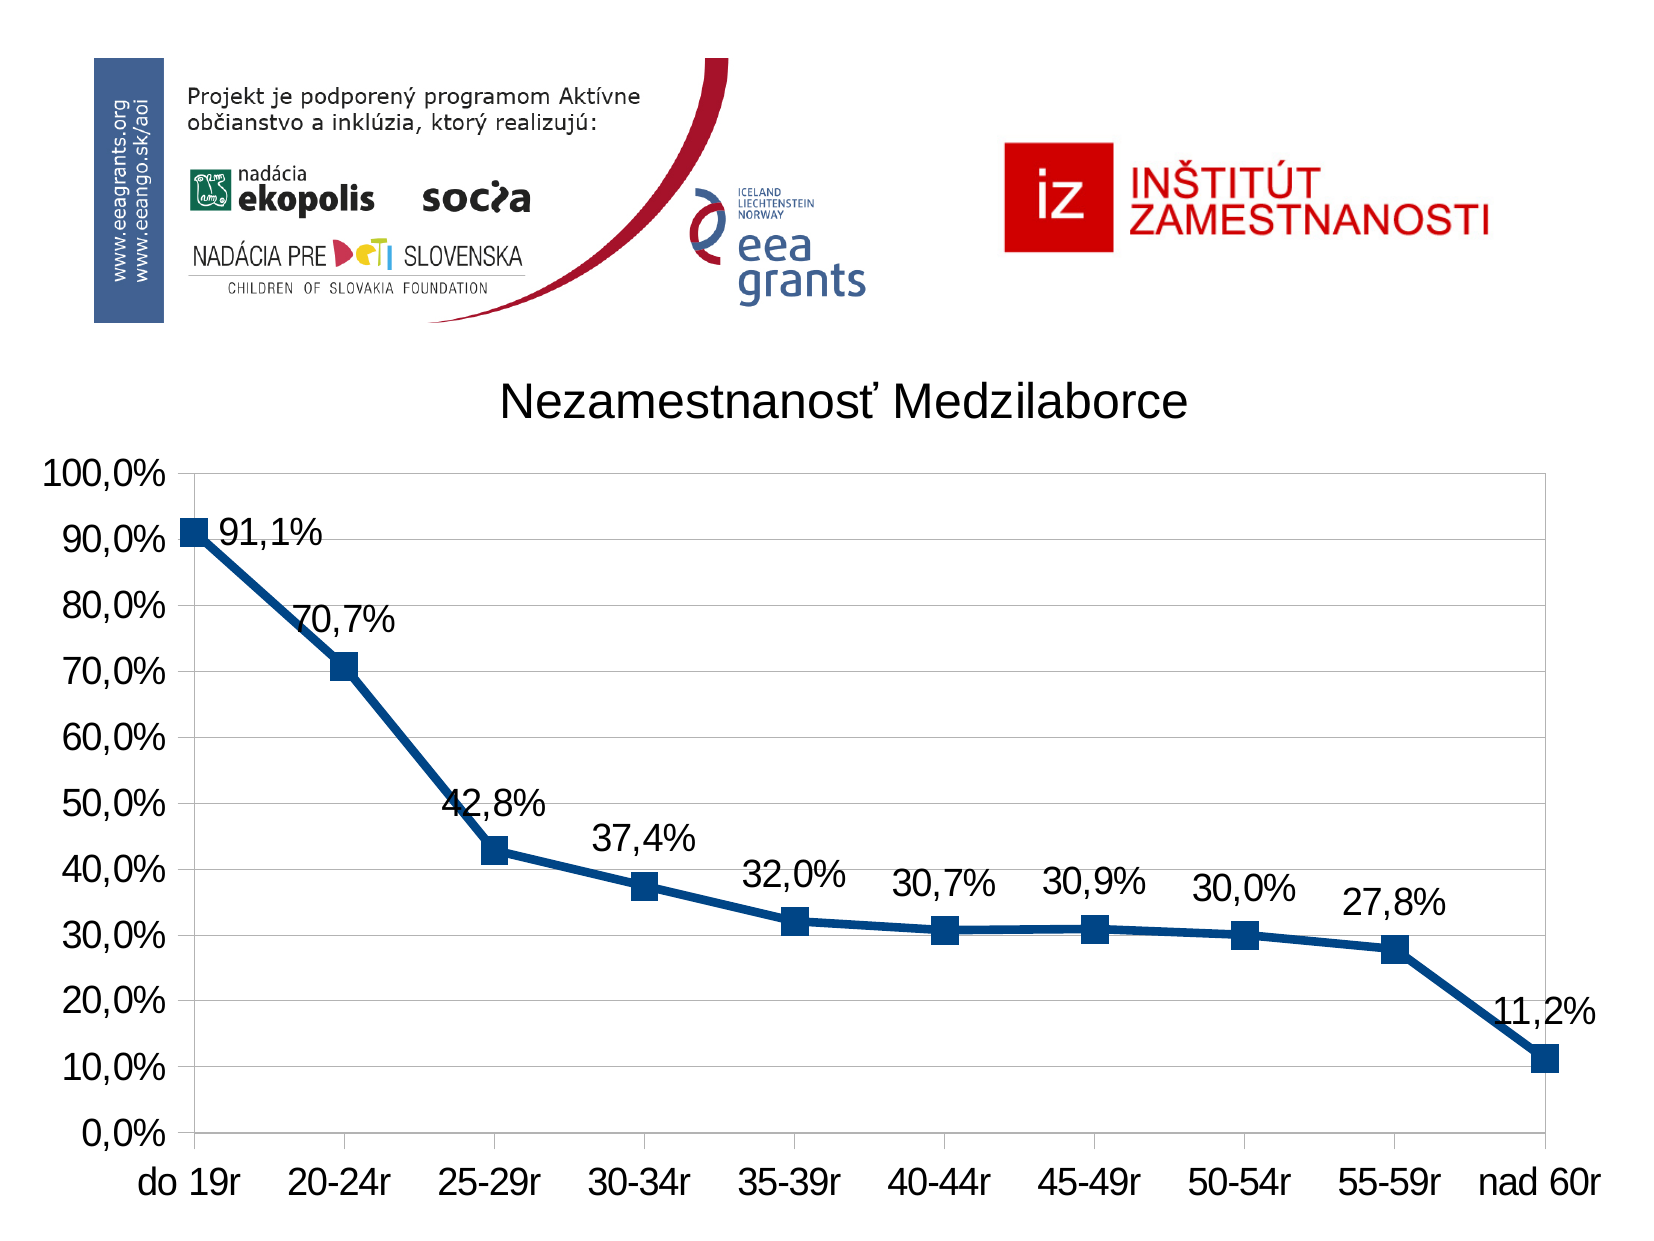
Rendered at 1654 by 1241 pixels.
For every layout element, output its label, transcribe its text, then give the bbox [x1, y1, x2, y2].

text_box Nezamestnanosť Medzilaborce [271, 366, 1418, 437]
picture [94, 58, 887, 324]
picture [944, 47, 1548, 343]
picture [41, 450, 1612, 1205]
